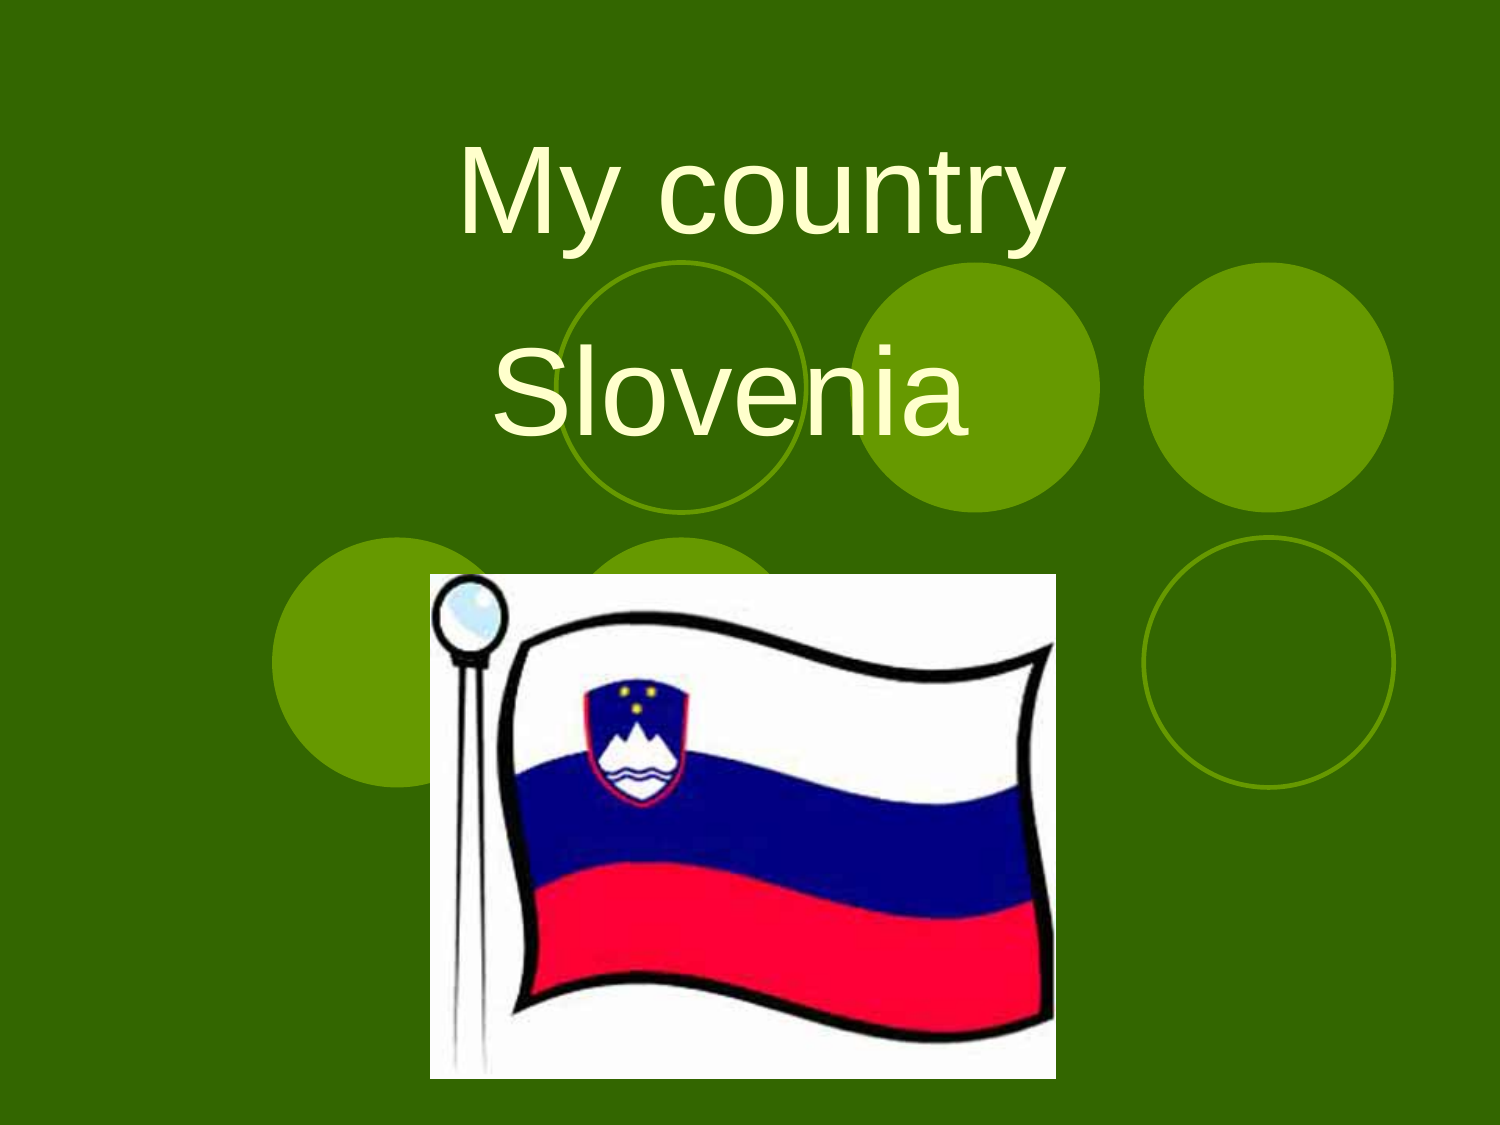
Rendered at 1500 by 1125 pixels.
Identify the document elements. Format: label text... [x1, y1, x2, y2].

title My country [123, 66, 1399, 266]
subtitle Slovenia [301, 302, 1352, 591]
picture [430, 574, 1056, 1079]
